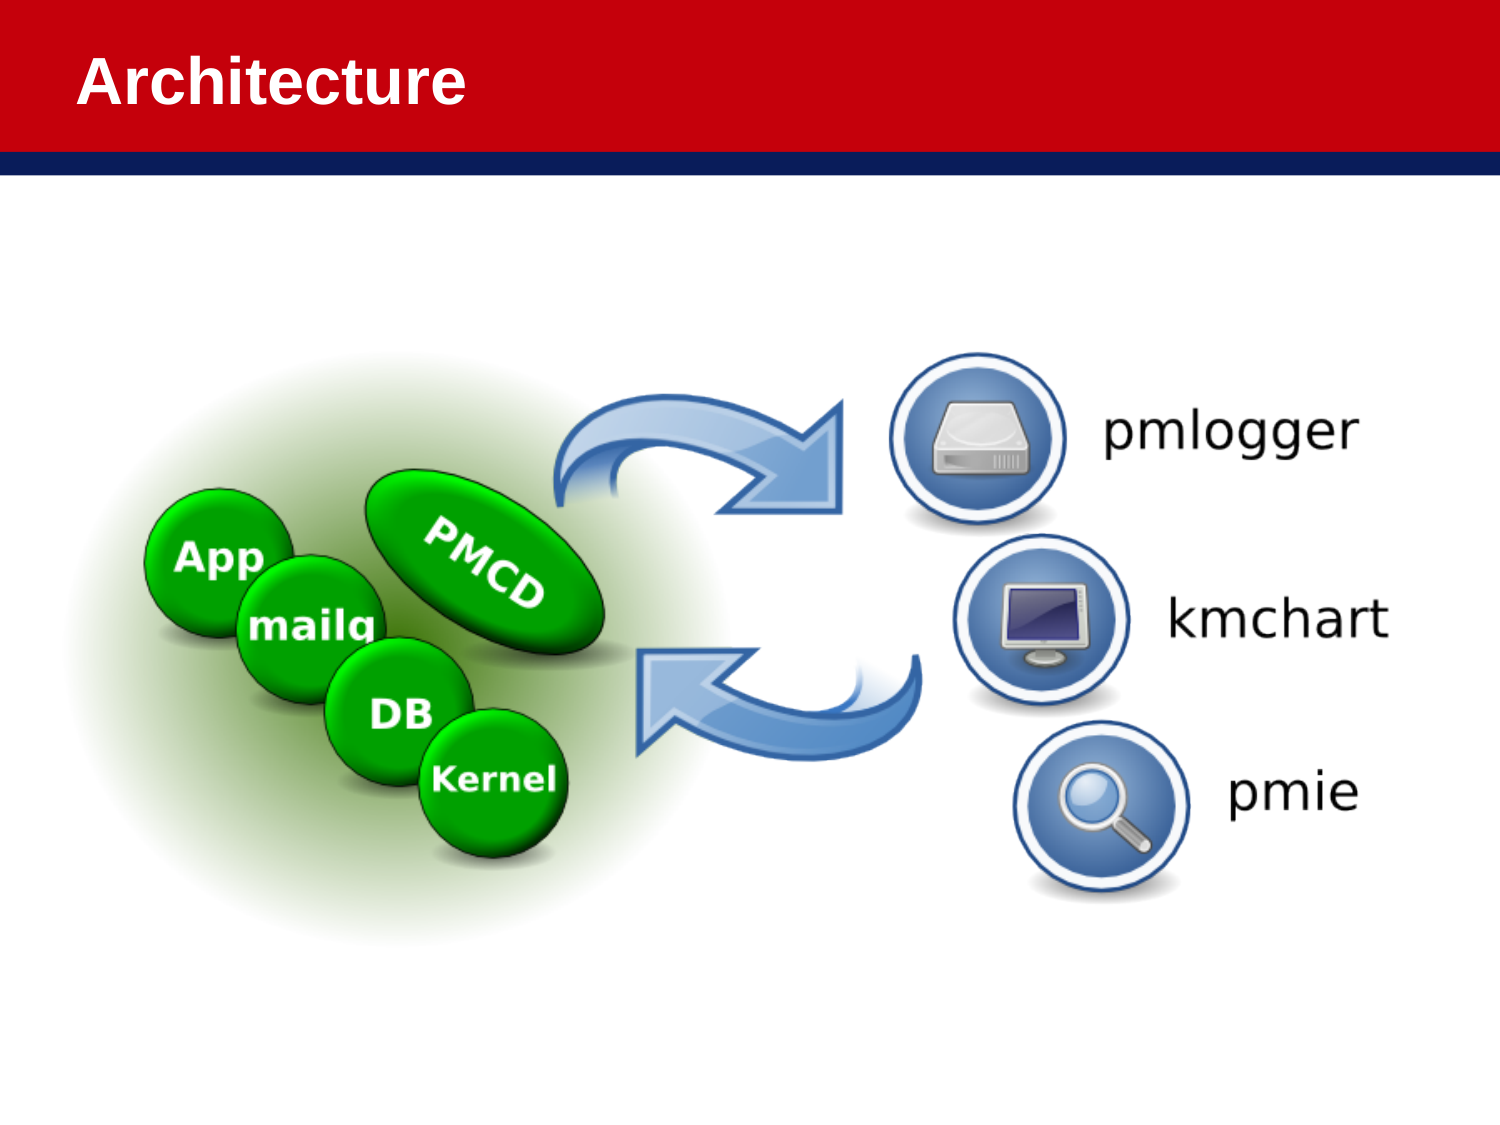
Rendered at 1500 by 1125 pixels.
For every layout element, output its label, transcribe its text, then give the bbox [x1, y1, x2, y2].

picture [62, 232, 1396, 1066]
title Architecture [75, 5, 1425, 158]
